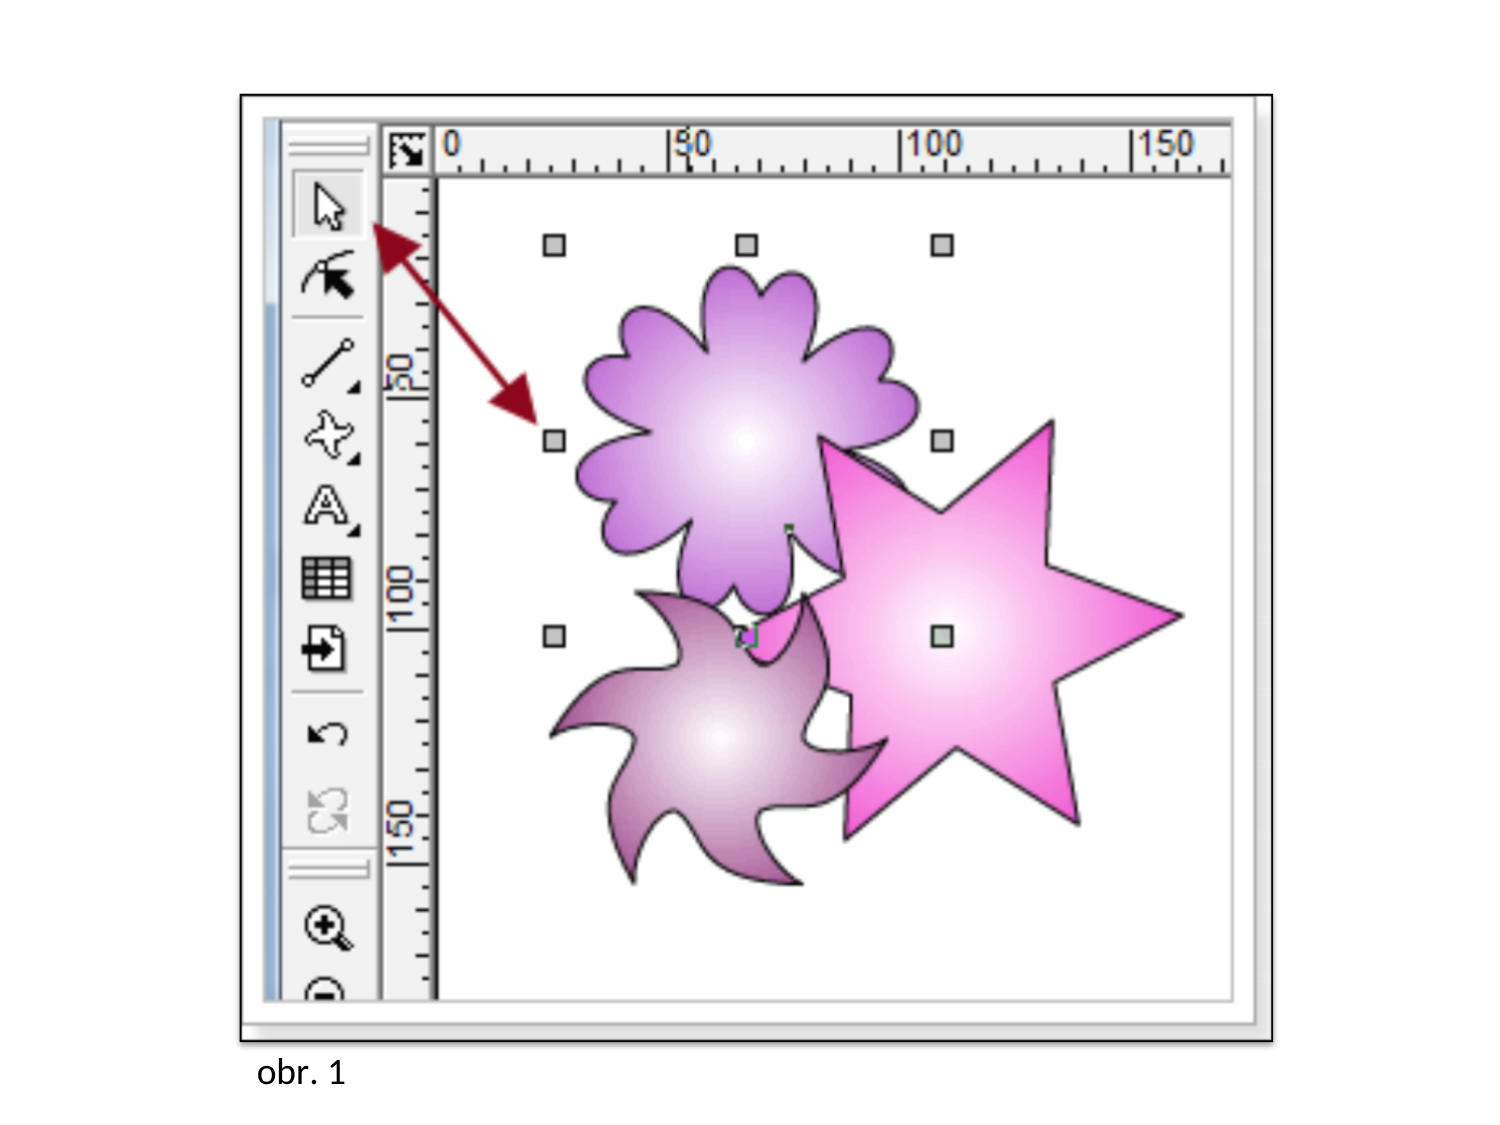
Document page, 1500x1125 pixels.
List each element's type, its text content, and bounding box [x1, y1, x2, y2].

picture [228, 85, 1284, 1056]
text_box obr. 1 [242, 1056, 483, 1100]
